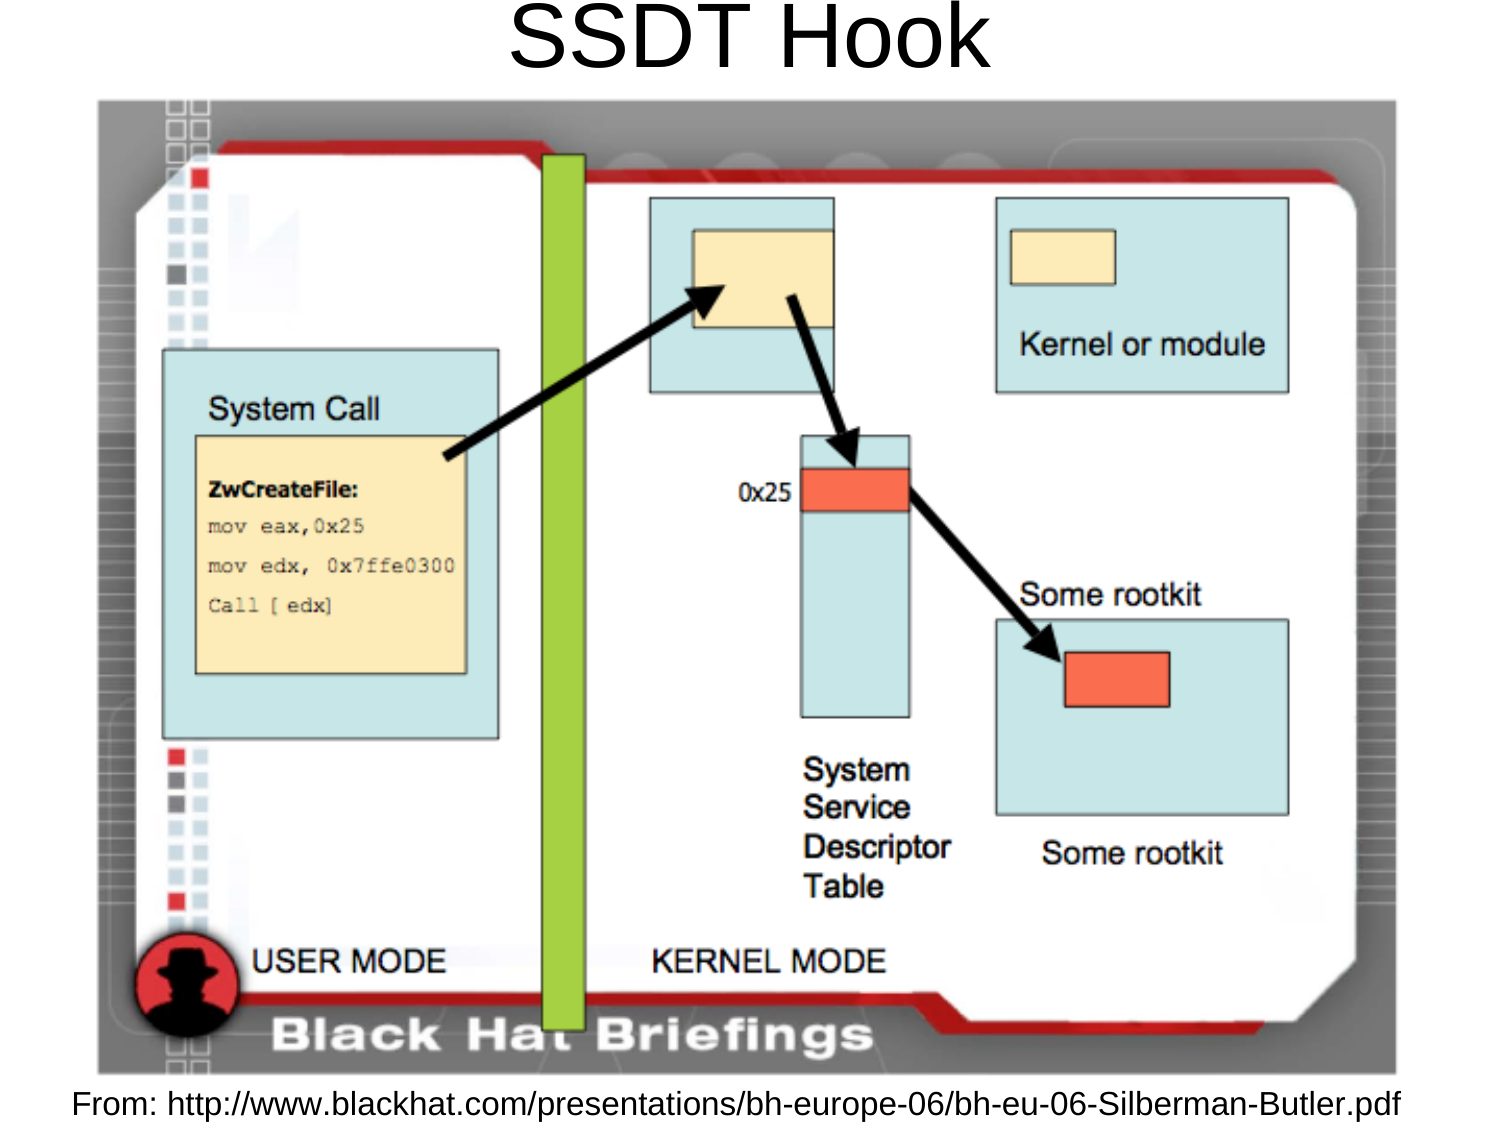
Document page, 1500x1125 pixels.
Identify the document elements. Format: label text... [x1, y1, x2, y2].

text_box From: http://www.blackhat.com/presentations/bh-europe-06/bh-eu-06-Silberman-Butler.pdf [56, 1074, 1418, 1125]
title SSDT Hook [75, 0, 1426, 126]
picture [89, 87, 1411, 1088]
